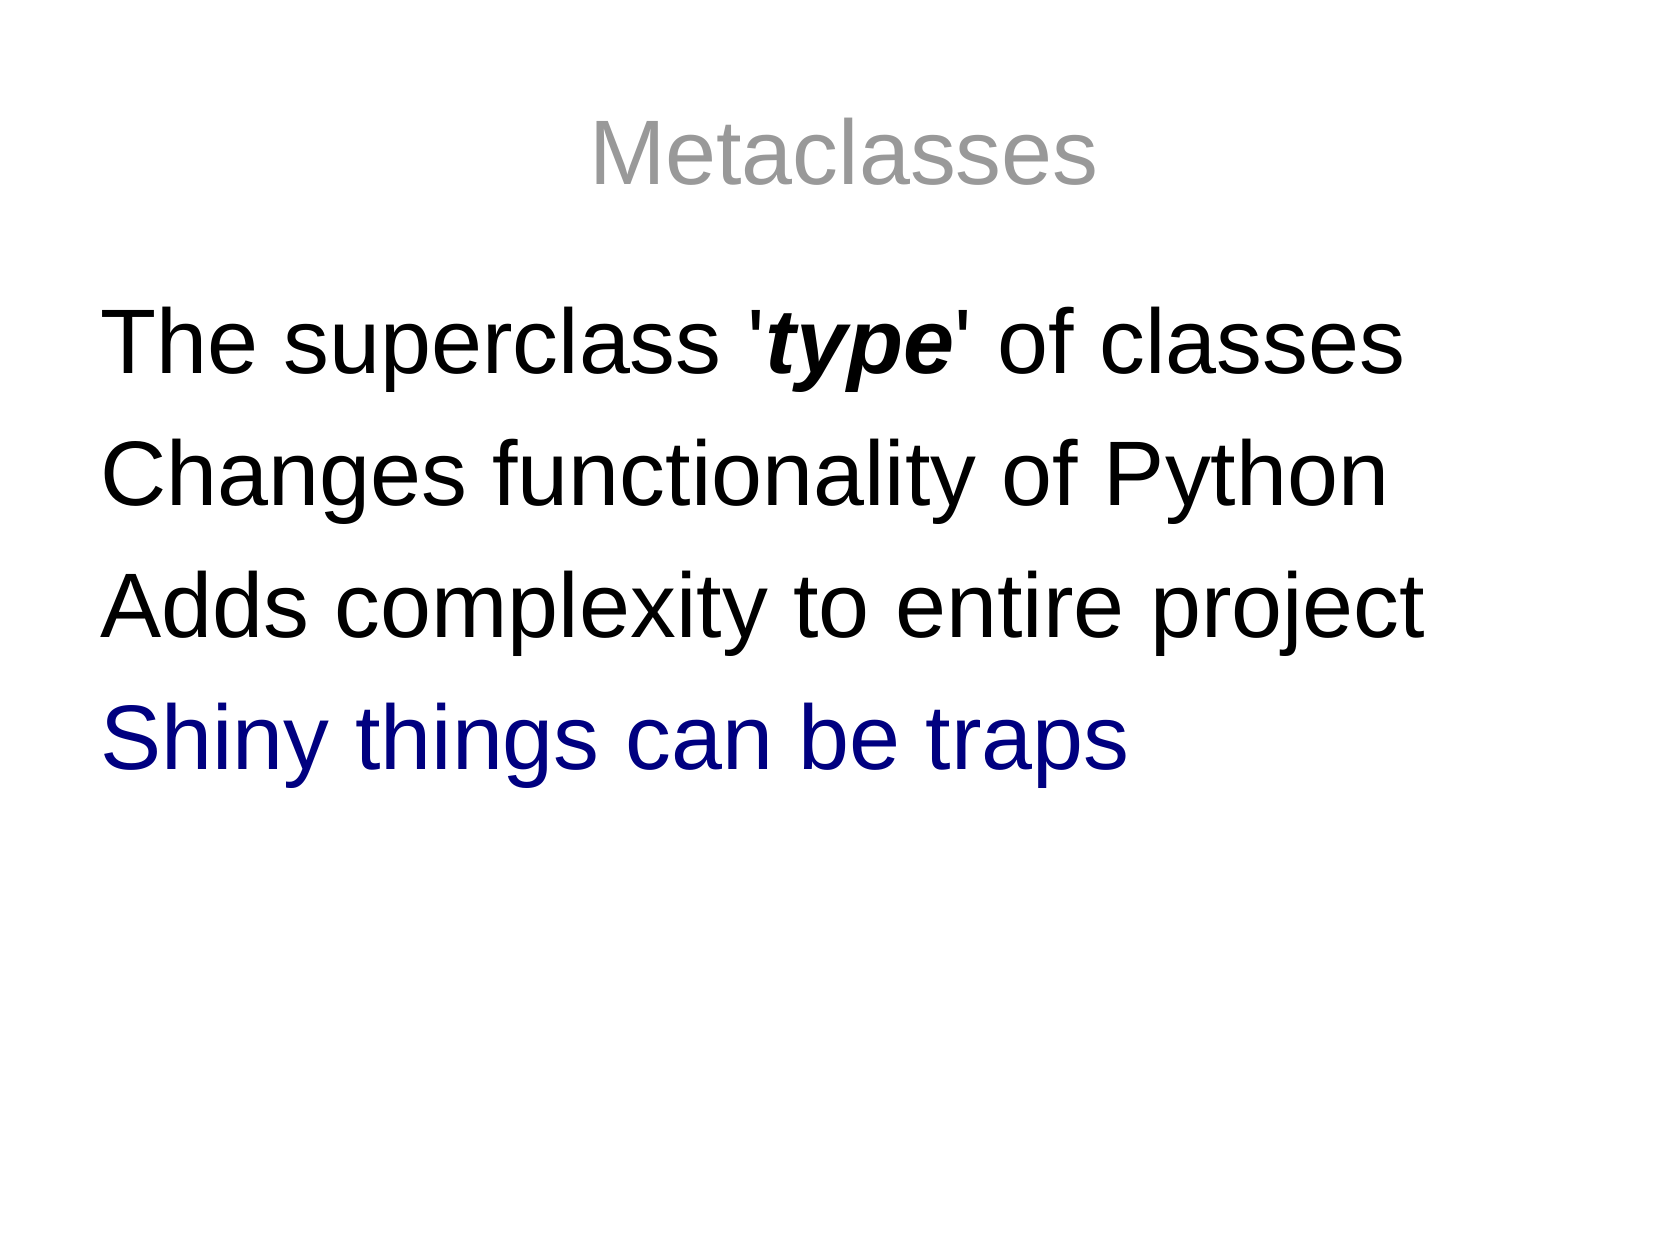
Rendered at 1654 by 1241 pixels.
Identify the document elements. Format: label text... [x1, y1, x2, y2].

title Metaclasses [82, 49, 1571, 257]
list The superclass 'type' of classes Changes functionality of Python Adds complexity to entire project Shiny things can be traps [82, 290, 1571, 1094]
